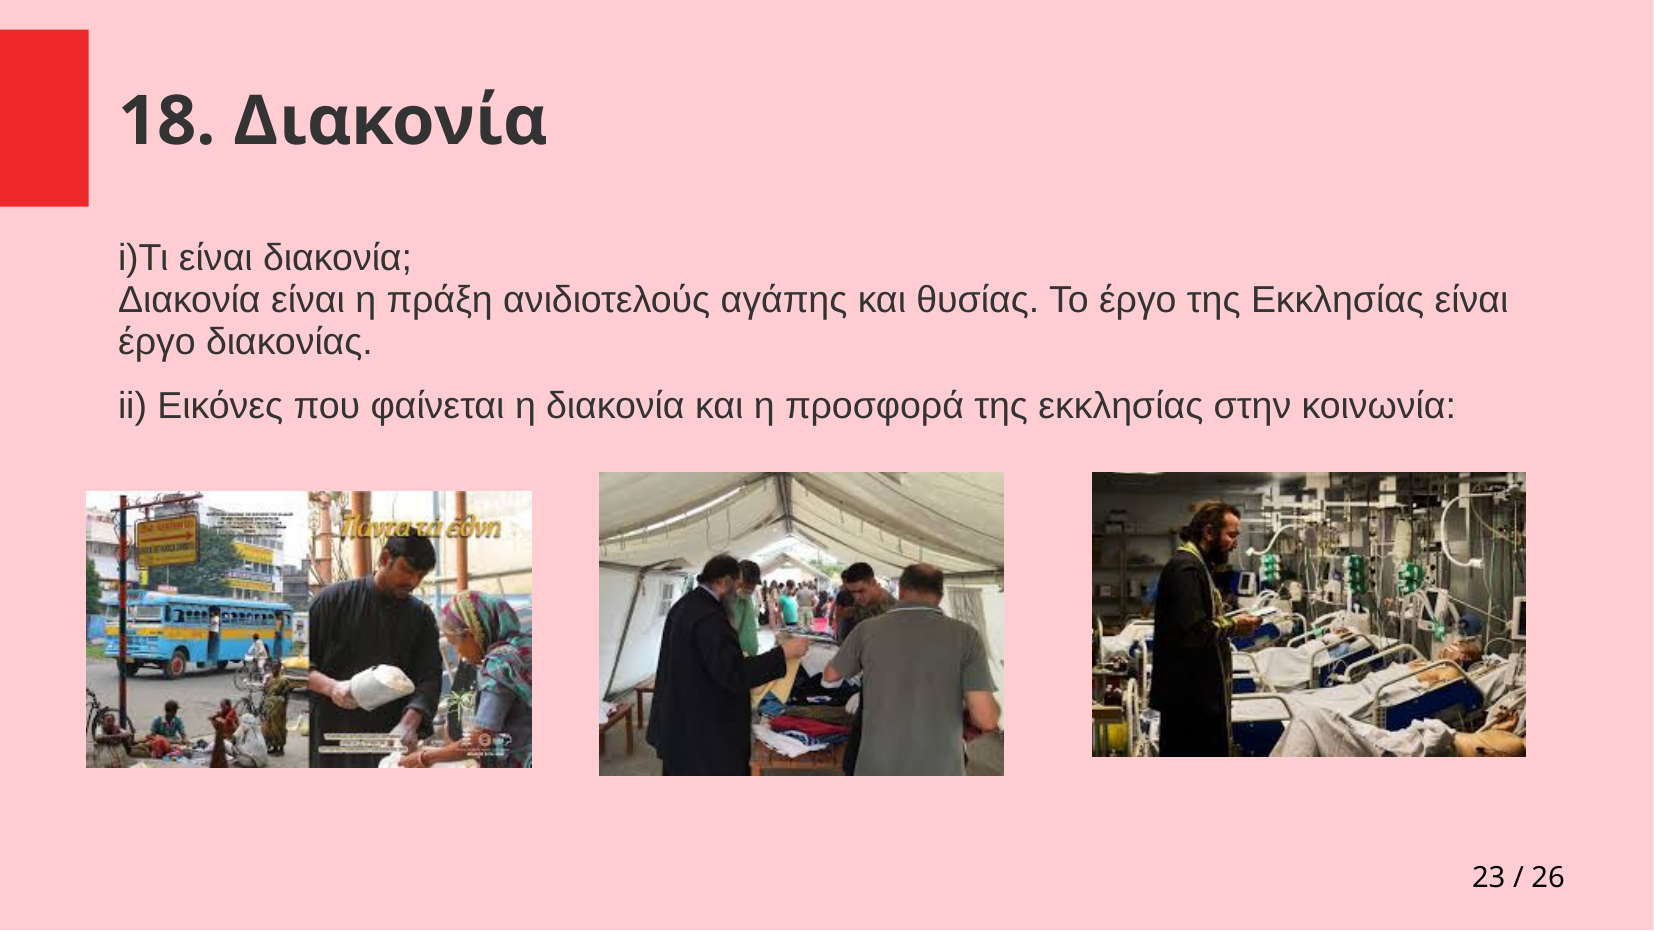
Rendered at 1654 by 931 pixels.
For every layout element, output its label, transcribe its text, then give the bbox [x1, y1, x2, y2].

picture [1092, 472, 1526, 757]
title 18. Διακονία [118, 29, 1595, 207]
picture [599, 472, 1004, 776]
picture [86, 491, 532, 768]
list i)Τι είναι διακονία; Διακονία είναι η πράξη ανιδιοτελούς αγάπης και θυσίας. Το έργο της Εκκλησίας είναι έργο διακονίας. ii) Εικόνες που φαίνεται η διακονία και η προσφορά της εκκλησίας στην κοινωνία: [118, 236, 1595, 798]
